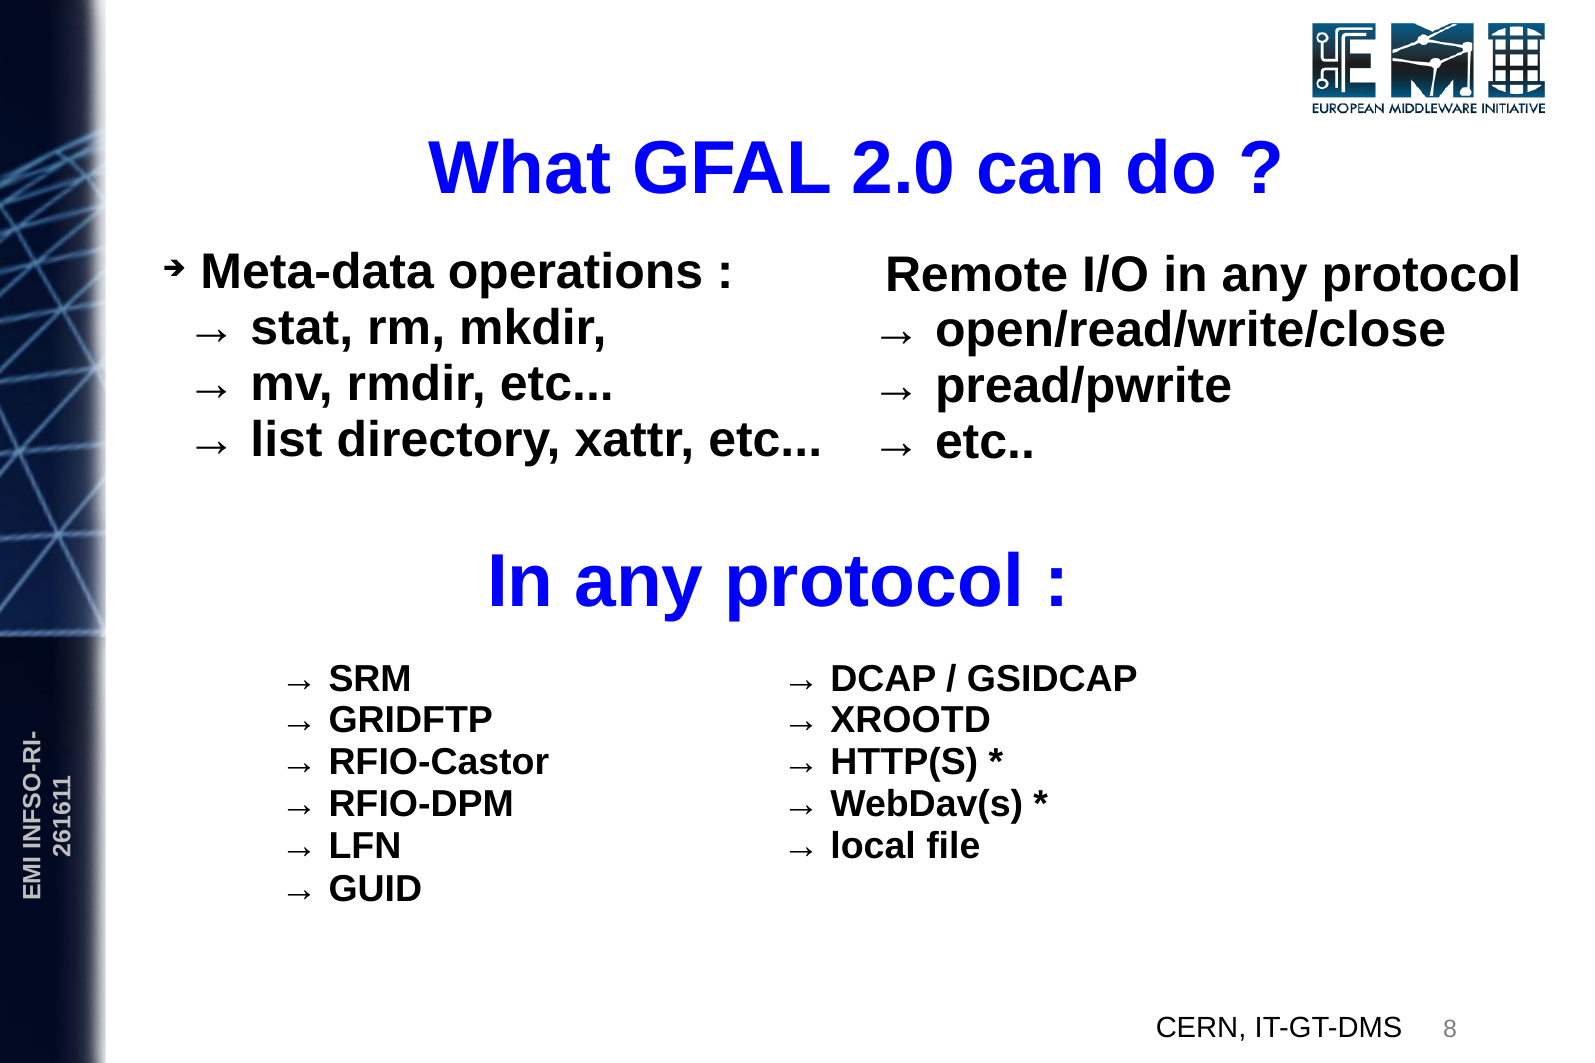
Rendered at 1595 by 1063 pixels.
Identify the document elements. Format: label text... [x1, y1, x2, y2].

text_box → DCAP / GSIDCAP → XROOTD → HTTP(S) * → WebDav(s) * → local file [767, 649, 1300, 917]
text_box → SRM → GRIDFTP → RFIO-Castor → RFIO-DPM → LFN → GUID [265, 649, 680, 917]
picture [1260, 7, 1595, 133]
text_box CERN, IT-GT-DMS [797, 1003, 1418, 1052]
text_box In any protocol : [472, 531, 1241, 631]
text_box Meta-data operations : → stat, rm, mkdir, → mv, rmdir, etc... → list directory, xattr, etc... [147, 236, 945, 562]
picture [0, 0, 118, 1063]
text_box What GFAL 2.0 can do ? [147, 118, 1565, 238]
text_box Remote I/O in any protocol → open/read/write/close → pread/pwrite → etc.. [856, 238, 1595, 477]
